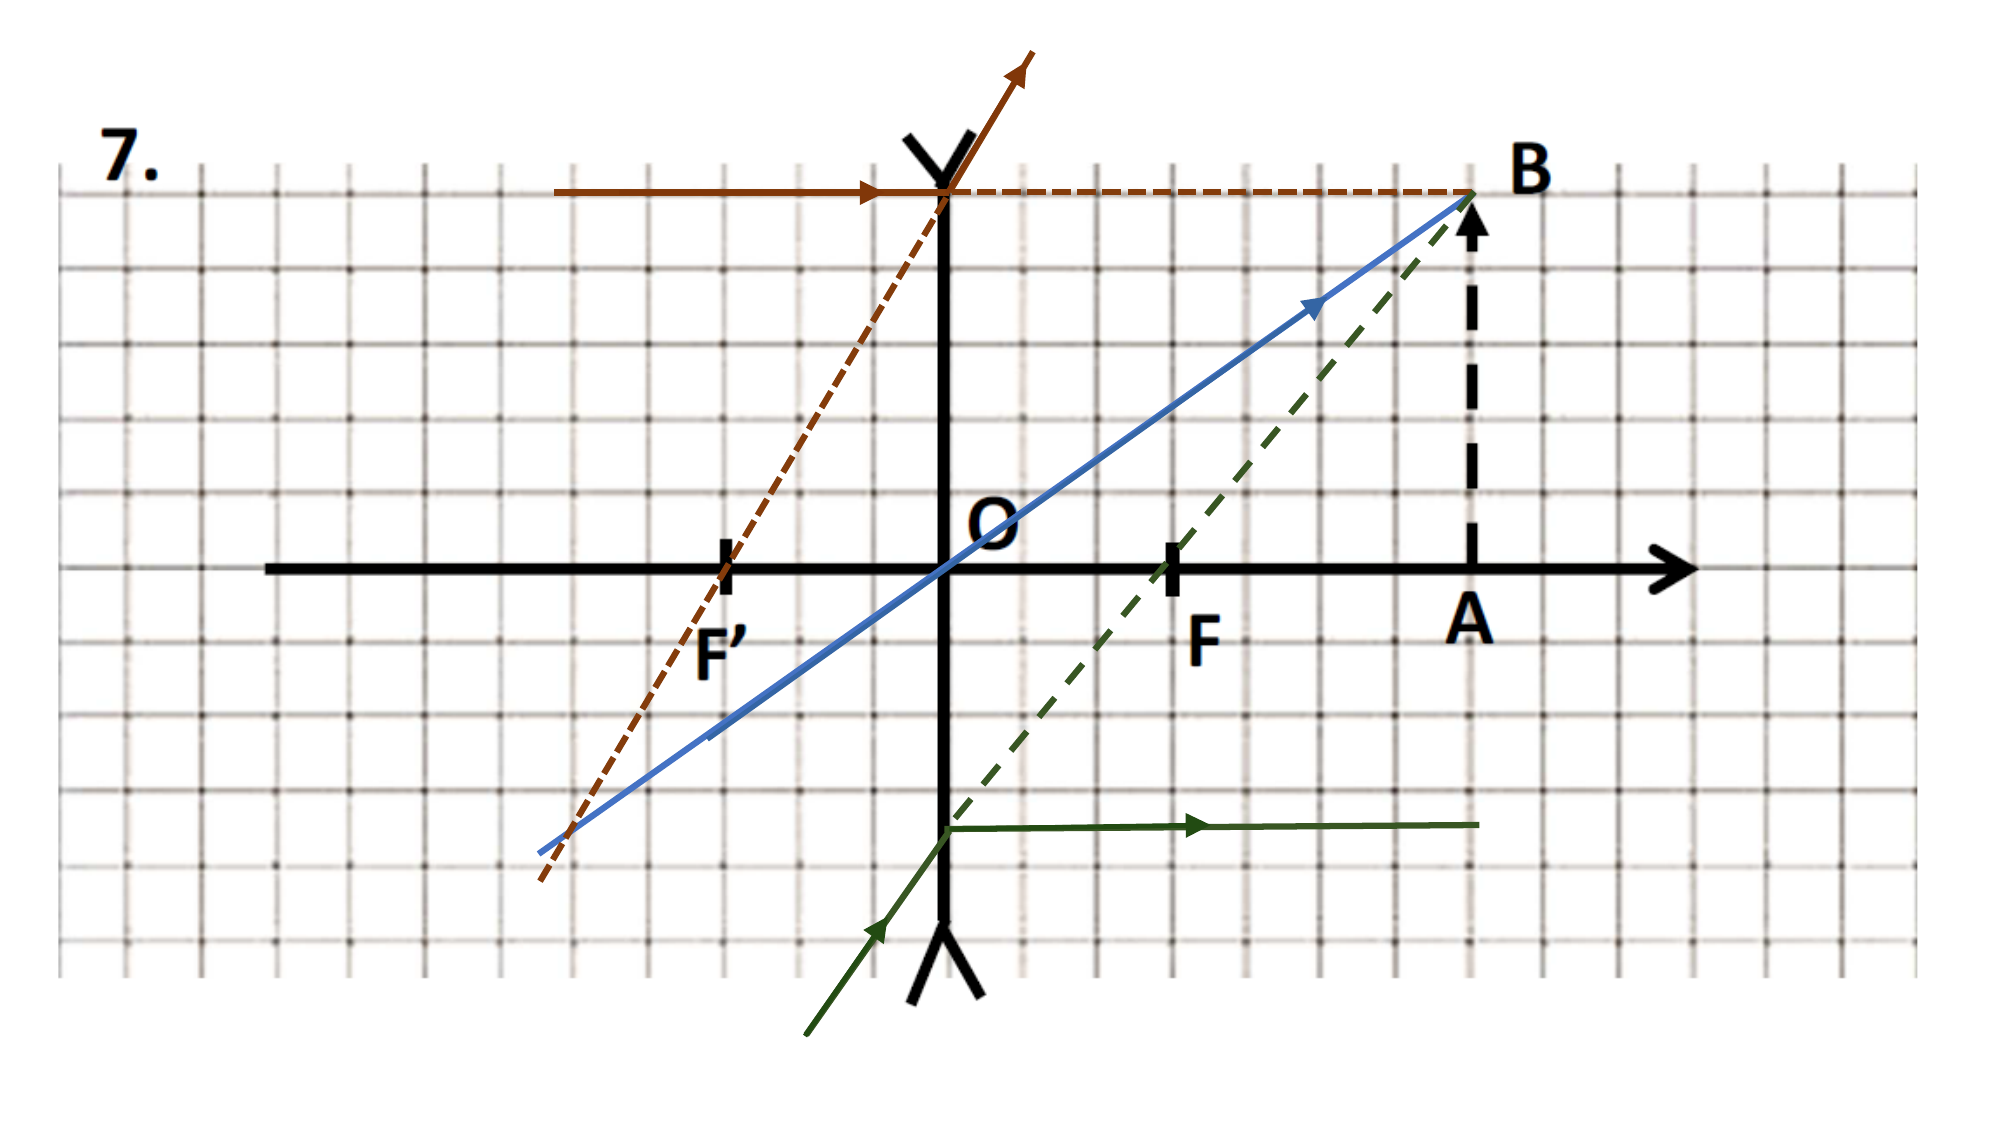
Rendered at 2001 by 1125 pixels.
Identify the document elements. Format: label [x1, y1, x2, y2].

picture [58, 107, 1918, 1021]
